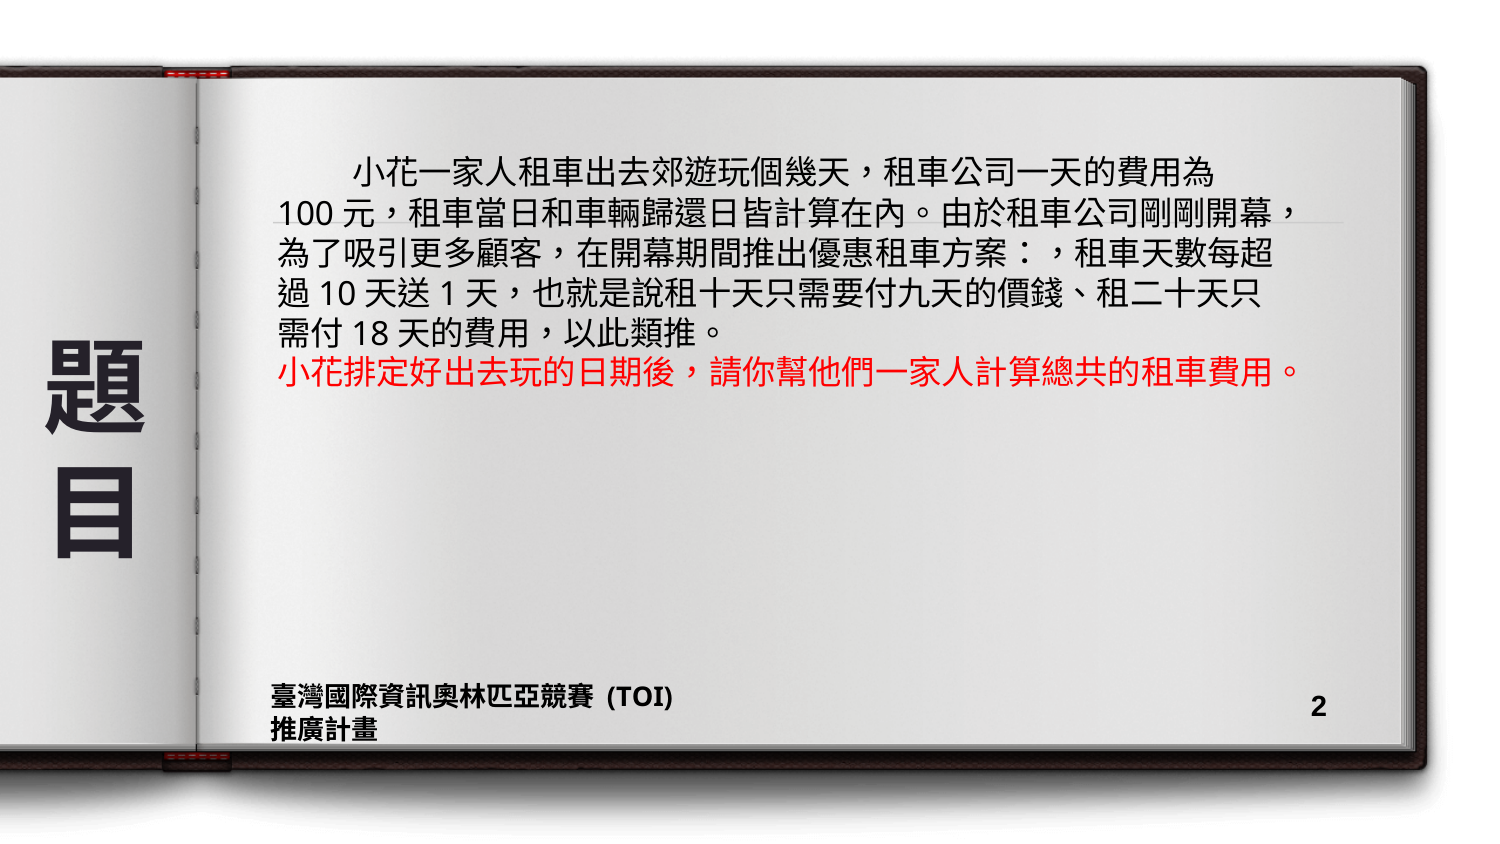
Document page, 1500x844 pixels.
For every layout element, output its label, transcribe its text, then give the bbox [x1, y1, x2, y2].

text_box 小花一家人租車出去郊遊玩個幾天，租車公司一天的費用為100元，租車當日和車輛歸還日皆計算在內。由於租車公司剛剛開幕，為了吸引更多顧客，在開幕期間推出優惠租車方案：，租車天數每超過10天送1天，也就是說租十天只需要付九天的價錢、租二十天只需付18天的費用，以此類推。 小花排定好出去玩的日期後，請你幫他們一家人計算總共的租車費用。 [262, 140, 1296, 579]
text_box [1295, 672, 1386, 737]
text_box 題 目 [28, 306, 210, 552]
